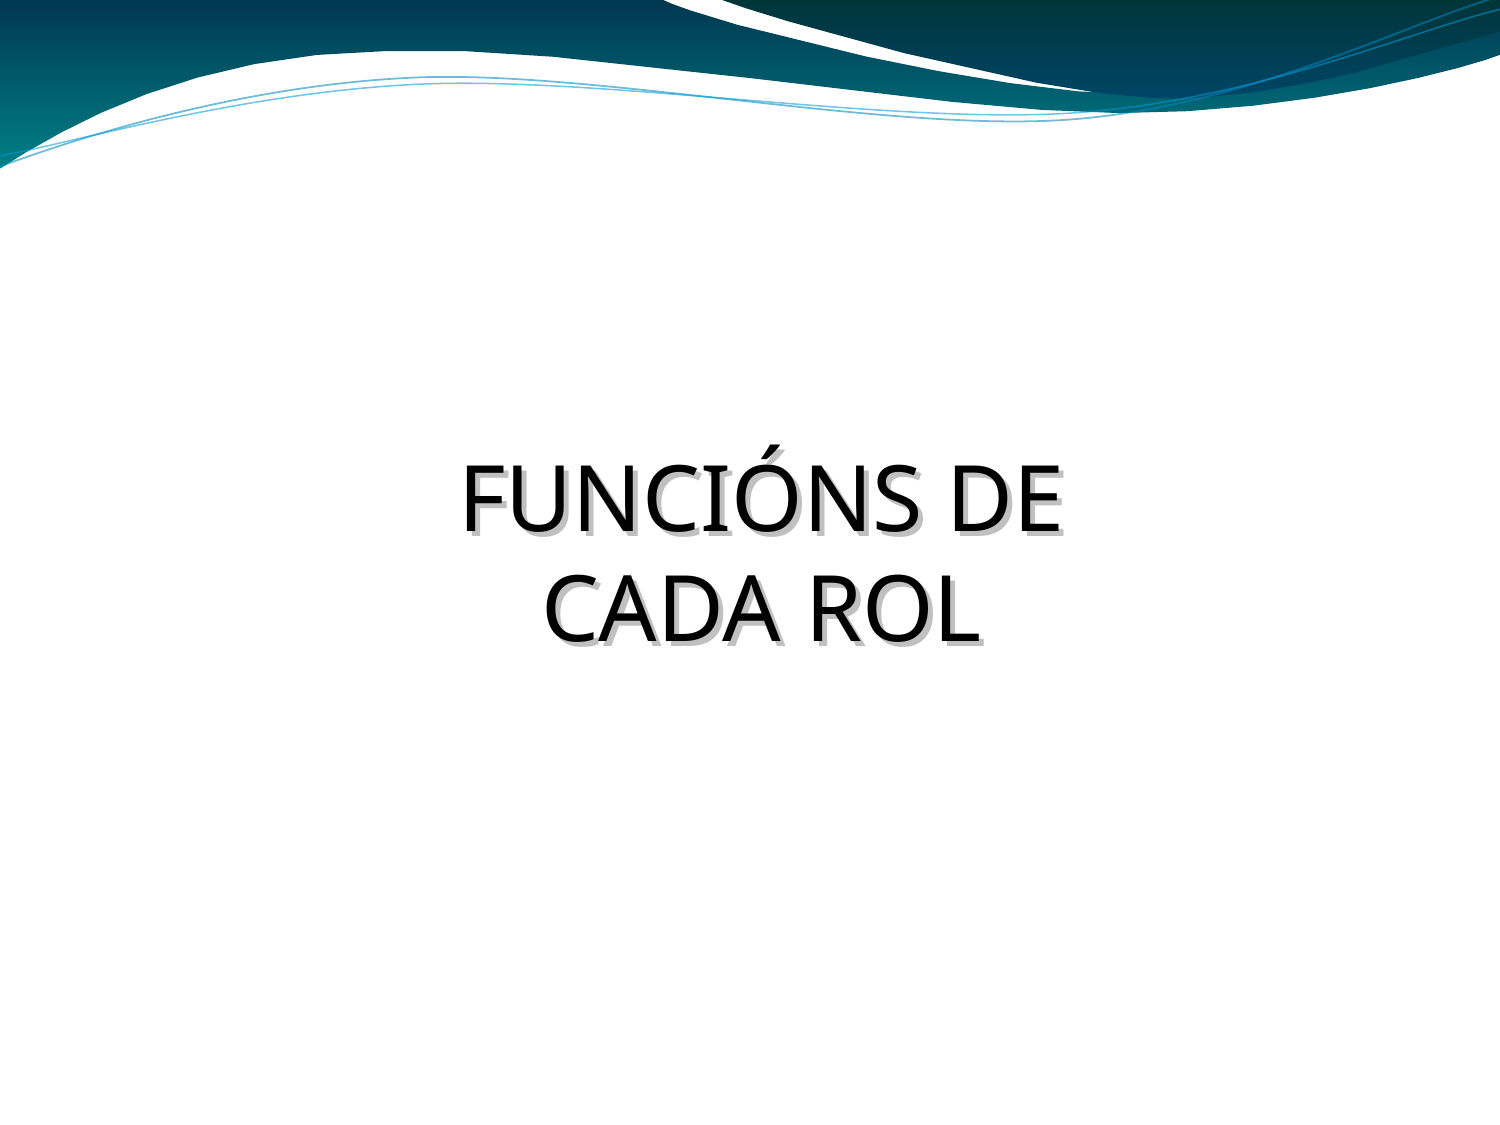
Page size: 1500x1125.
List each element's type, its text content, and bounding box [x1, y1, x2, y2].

text_box FUNCIÓNS DE CADA ROL [396, 433, 1128, 668]
